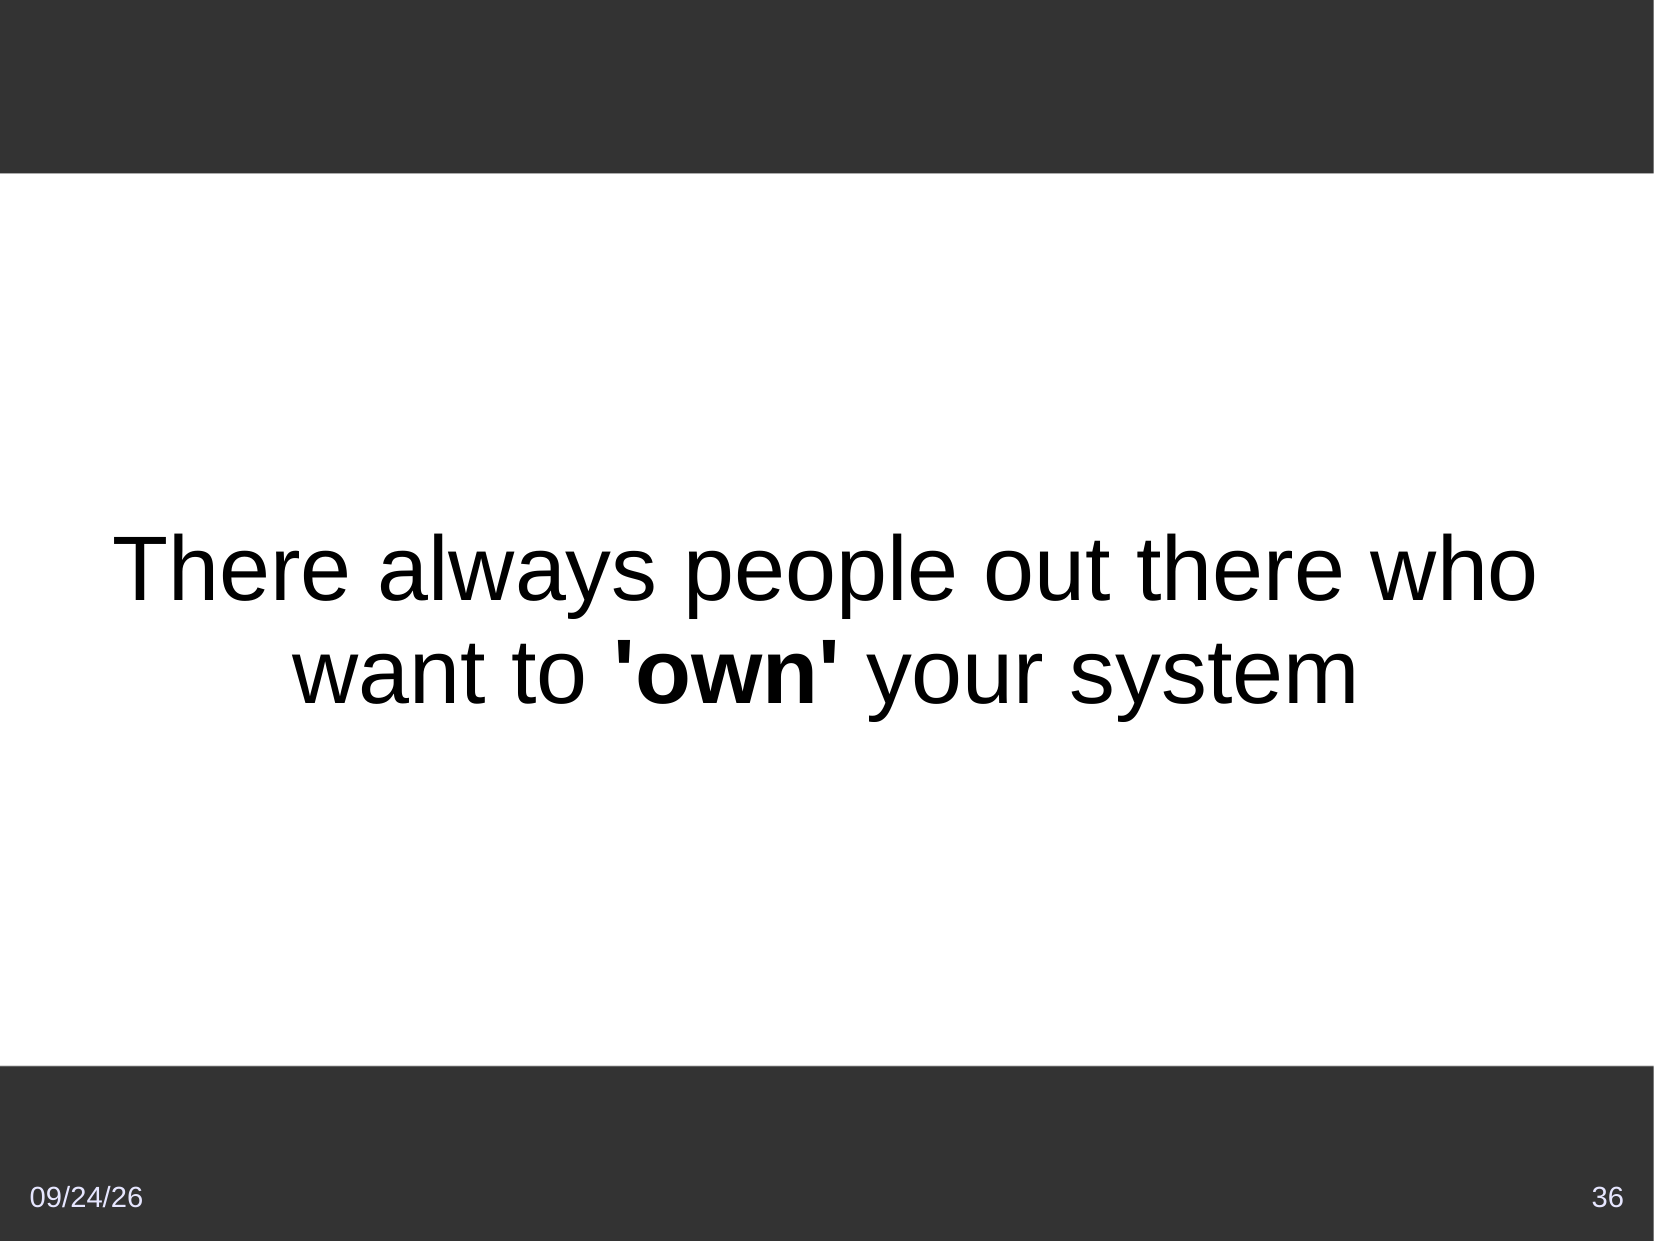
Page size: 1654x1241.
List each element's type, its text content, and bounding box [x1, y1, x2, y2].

subtitle There always people out there who want to 'own' your system [29, 214, 1625, 1027]
picture [0, 0, 1654, 1241]
